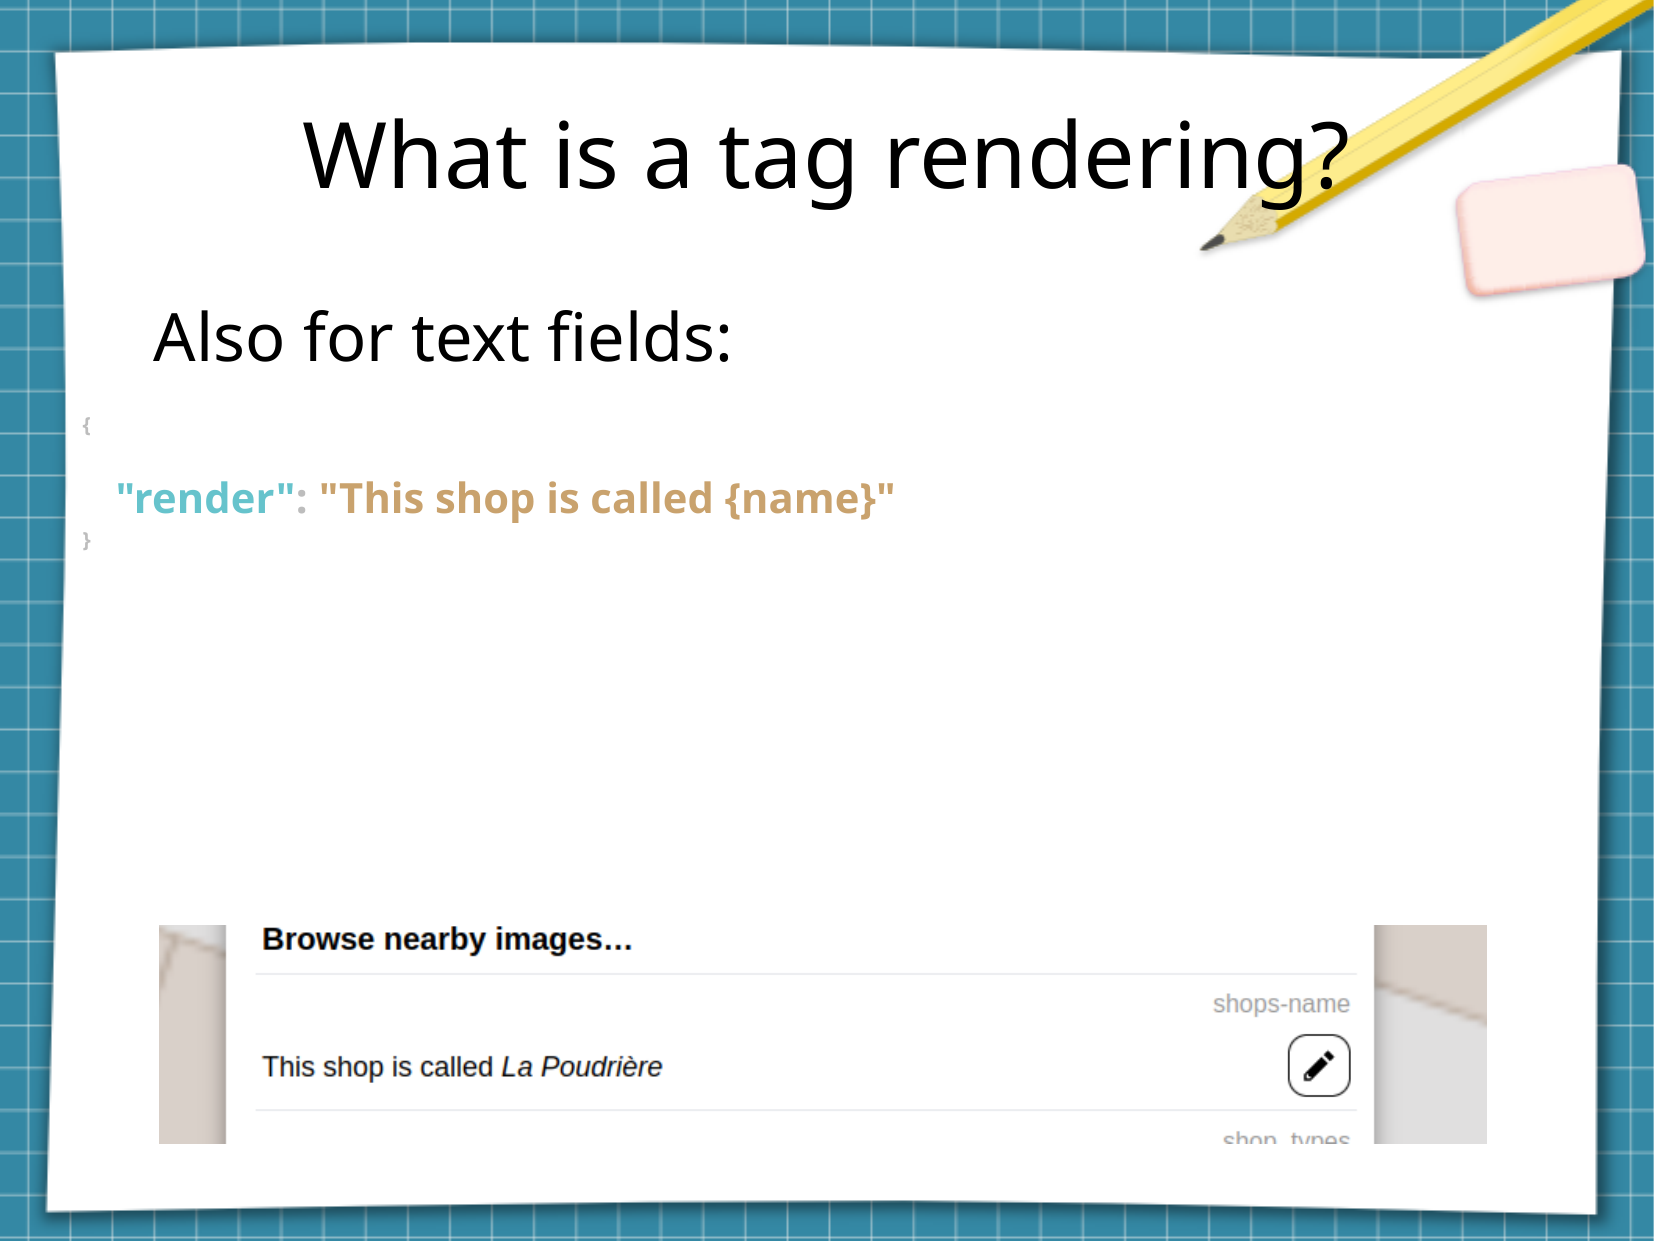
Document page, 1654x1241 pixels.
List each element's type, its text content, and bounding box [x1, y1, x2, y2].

list Also for text fields: { "render": "This shop is called {name}" } [82, 290, 1571, 1165]
picture [0, 0, 1654, 1241]
title What is a tag rendering? [82, 49, 1571, 257]
